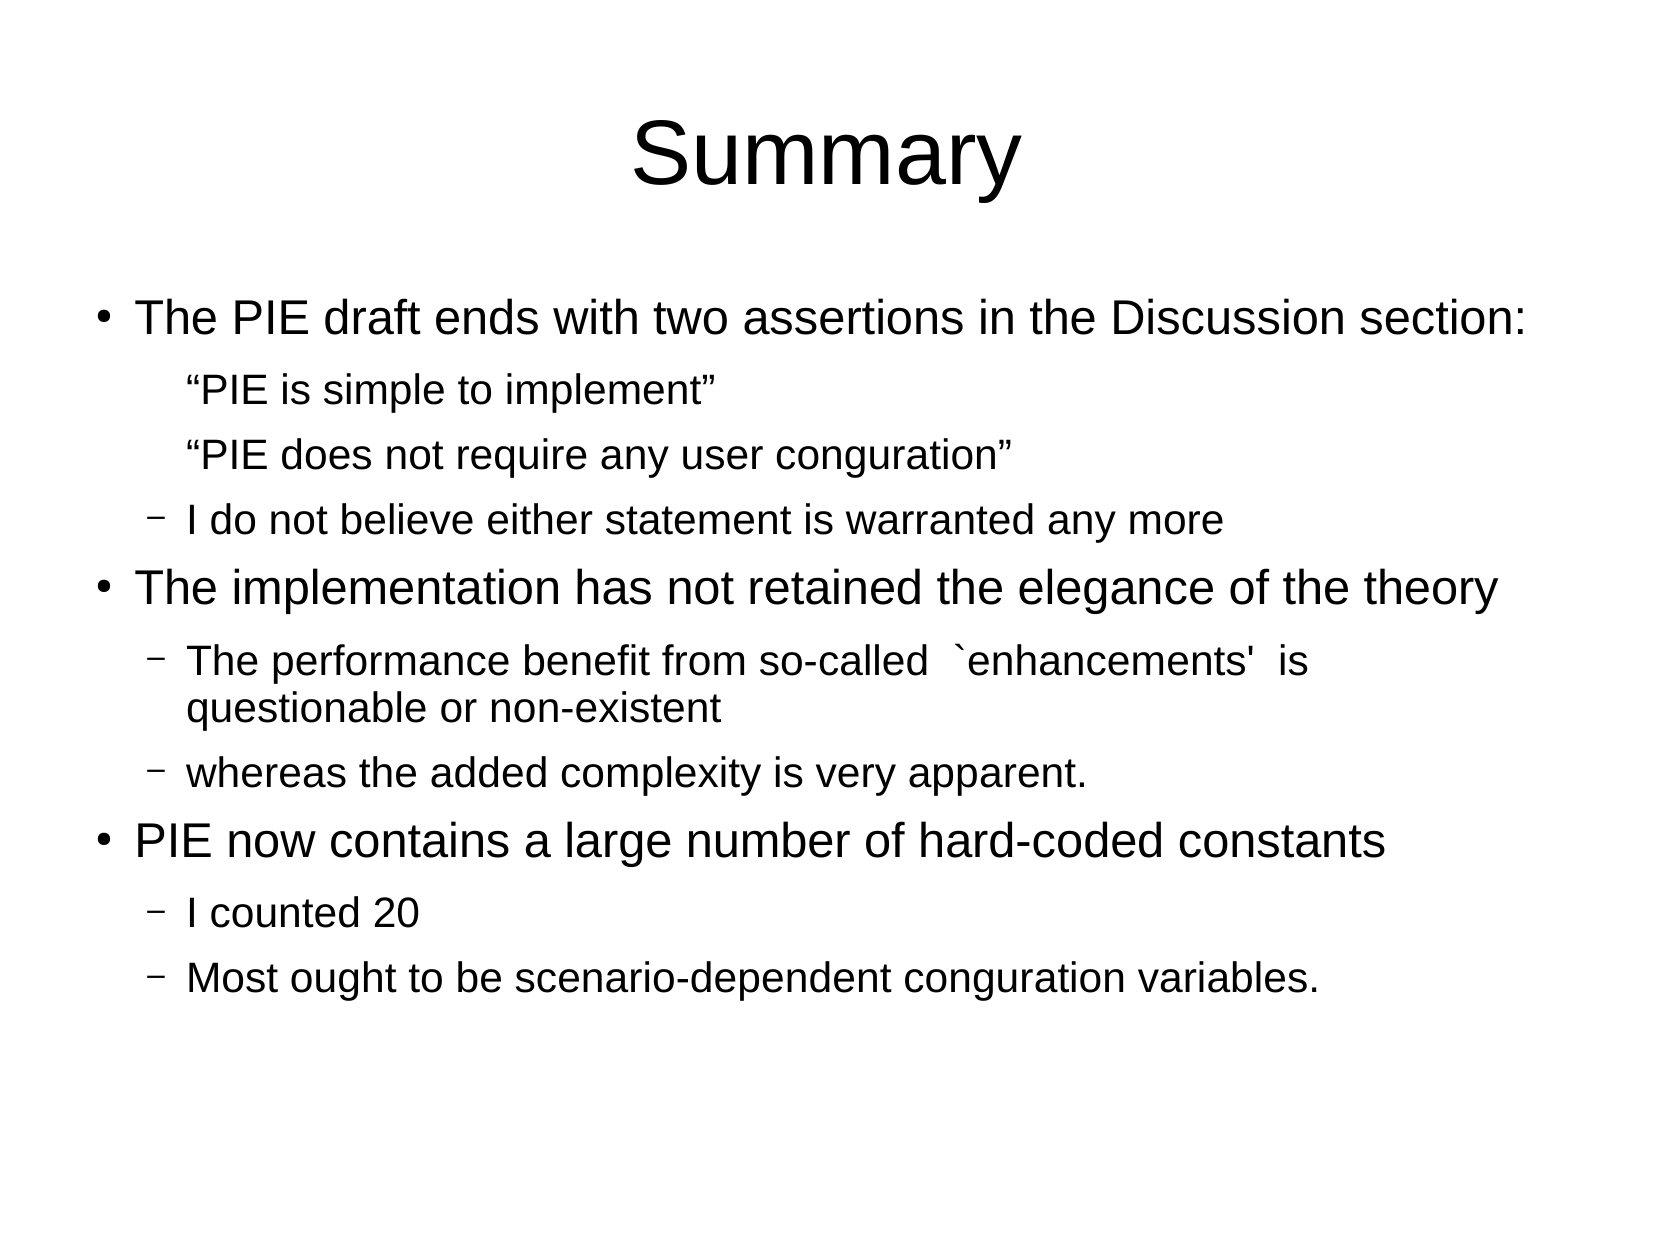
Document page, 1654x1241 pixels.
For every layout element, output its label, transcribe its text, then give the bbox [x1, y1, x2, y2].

list The PIE draft ends with two assertions in the Discussion section: “PIE is simple to implement” “PIE does not require any user conguration” I do not believe either statement is warranted any more The implementation has not retained the elegance of the theory The performance benefit from so-called `enhancements' is questionable or non-existent whereas the added complexity is very apparent. PIE now contains a large number of hard-coded constants I counted 20 Most ought to be scenario-dependent conguration variables. [82, 290, 1571, 1010]
title Summary [82, 49, 1571, 257]
